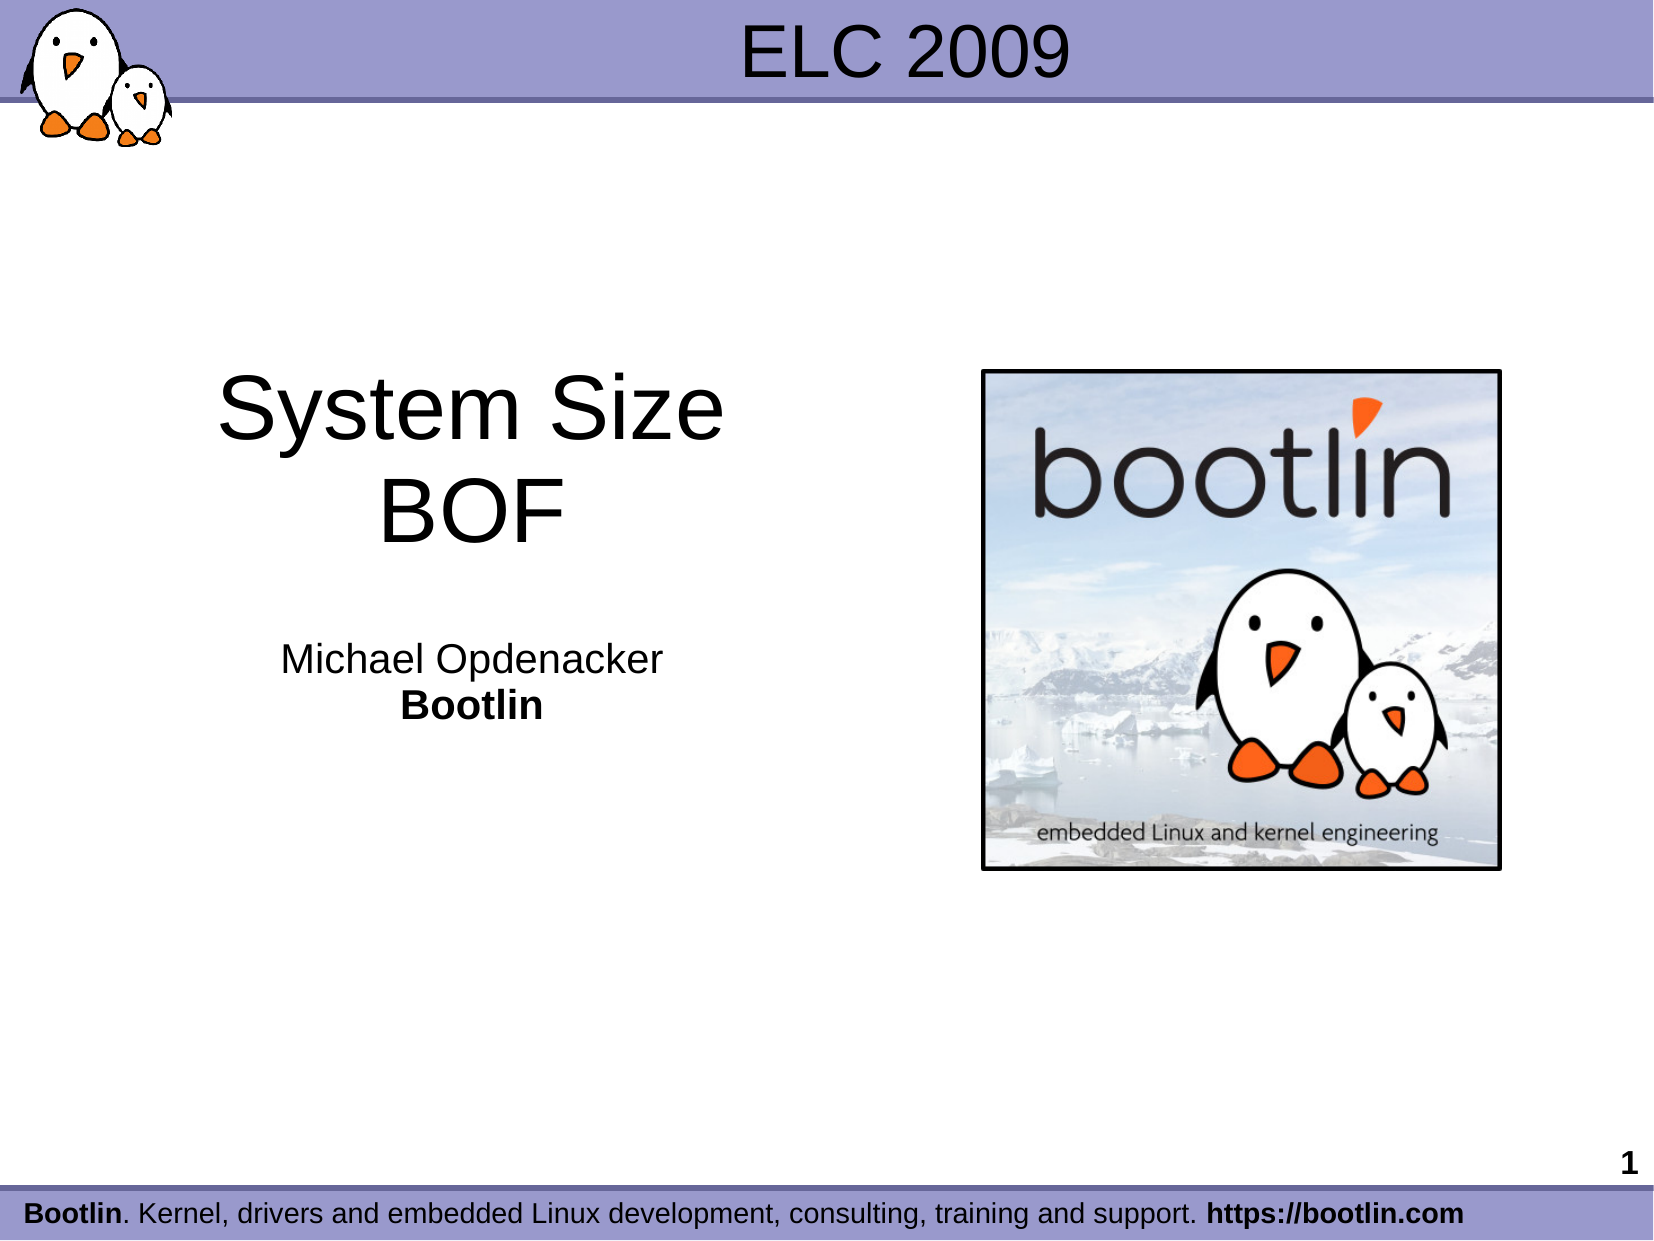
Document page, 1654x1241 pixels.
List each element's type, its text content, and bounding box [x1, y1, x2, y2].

title ELC 2009 [161, 4, 1651, 98]
picture [981, 369, 1502, 871]
subtitle System Size BOF Michael Opdenacker Bootlin [87, 184, 840, 901]
picture [20, 8, 172, 147]
